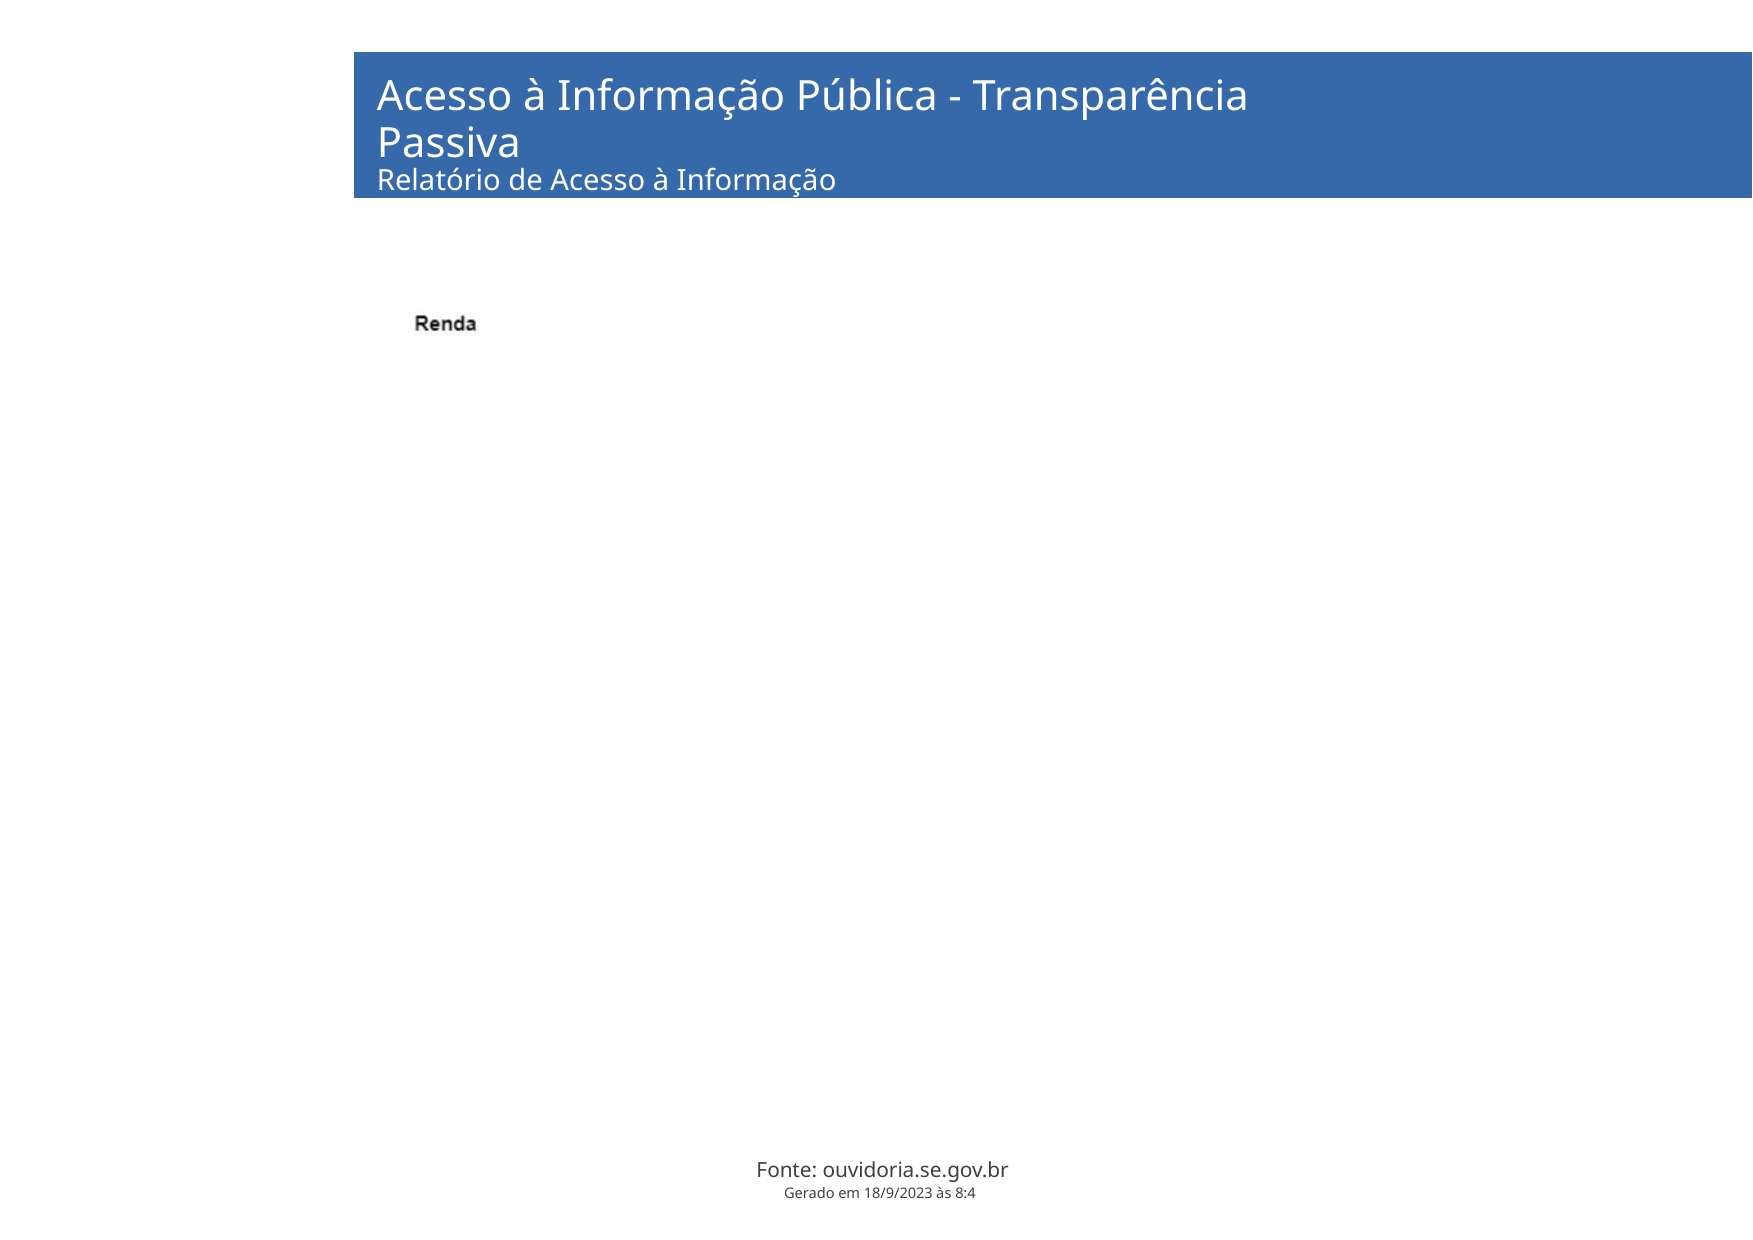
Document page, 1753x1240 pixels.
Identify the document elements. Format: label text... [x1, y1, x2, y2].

text_box [155, 211, 1599, 1028]
text_box [354, 52, 1752, 198]
text_box Acesso à Informação Pública - Transparência Passiva Relatório de Acesso à Informação SETURAgosto a Agosto de 2023 [376, 72, 1403, 228]
text_box Gerado em 18/9/2023 às 8:4 [784, 1184, 995, 1202]
text_box Fonte: ouvidoria.se.gov.br [756, 1158, 1023, 1182]
